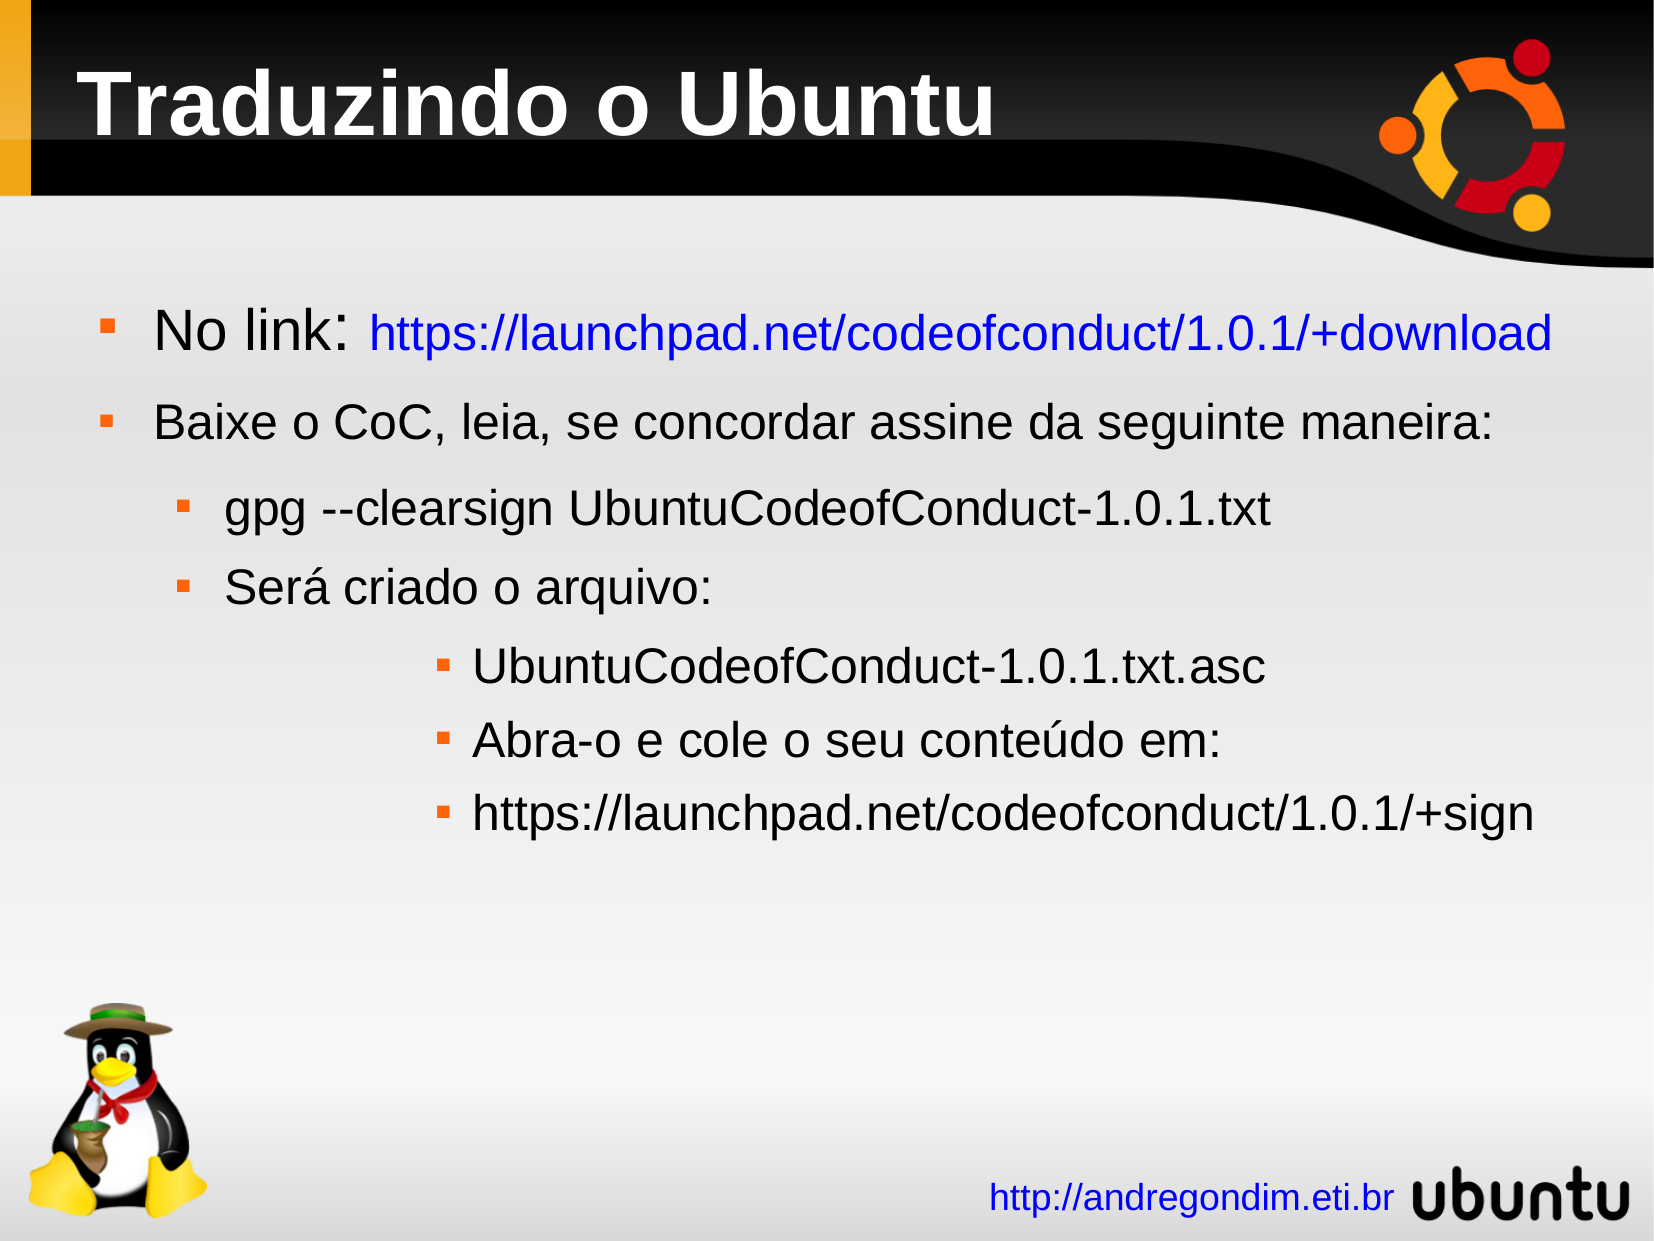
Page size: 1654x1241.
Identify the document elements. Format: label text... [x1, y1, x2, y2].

picture [0, 0, 1654, 1241]
title Traduzindo o Ubuntu [76, 7, 1565, 200]
list No link: https://launchpad.net/codeofconduct/1.0.1/+download Baixe o CoC, leia, se concordar assine da seguinte maneira: gpg --clearsign UbuntuCodeofConduct-1.0.1.txt Será criado o arquivo: UbuntuCodeofConduct-1.0.1.txt.asc Abra-o e cole o seu conteúdo em: https://launchpad.net/codeofconduct/1.0.1/+sign [82, 290, 1571, 945]
